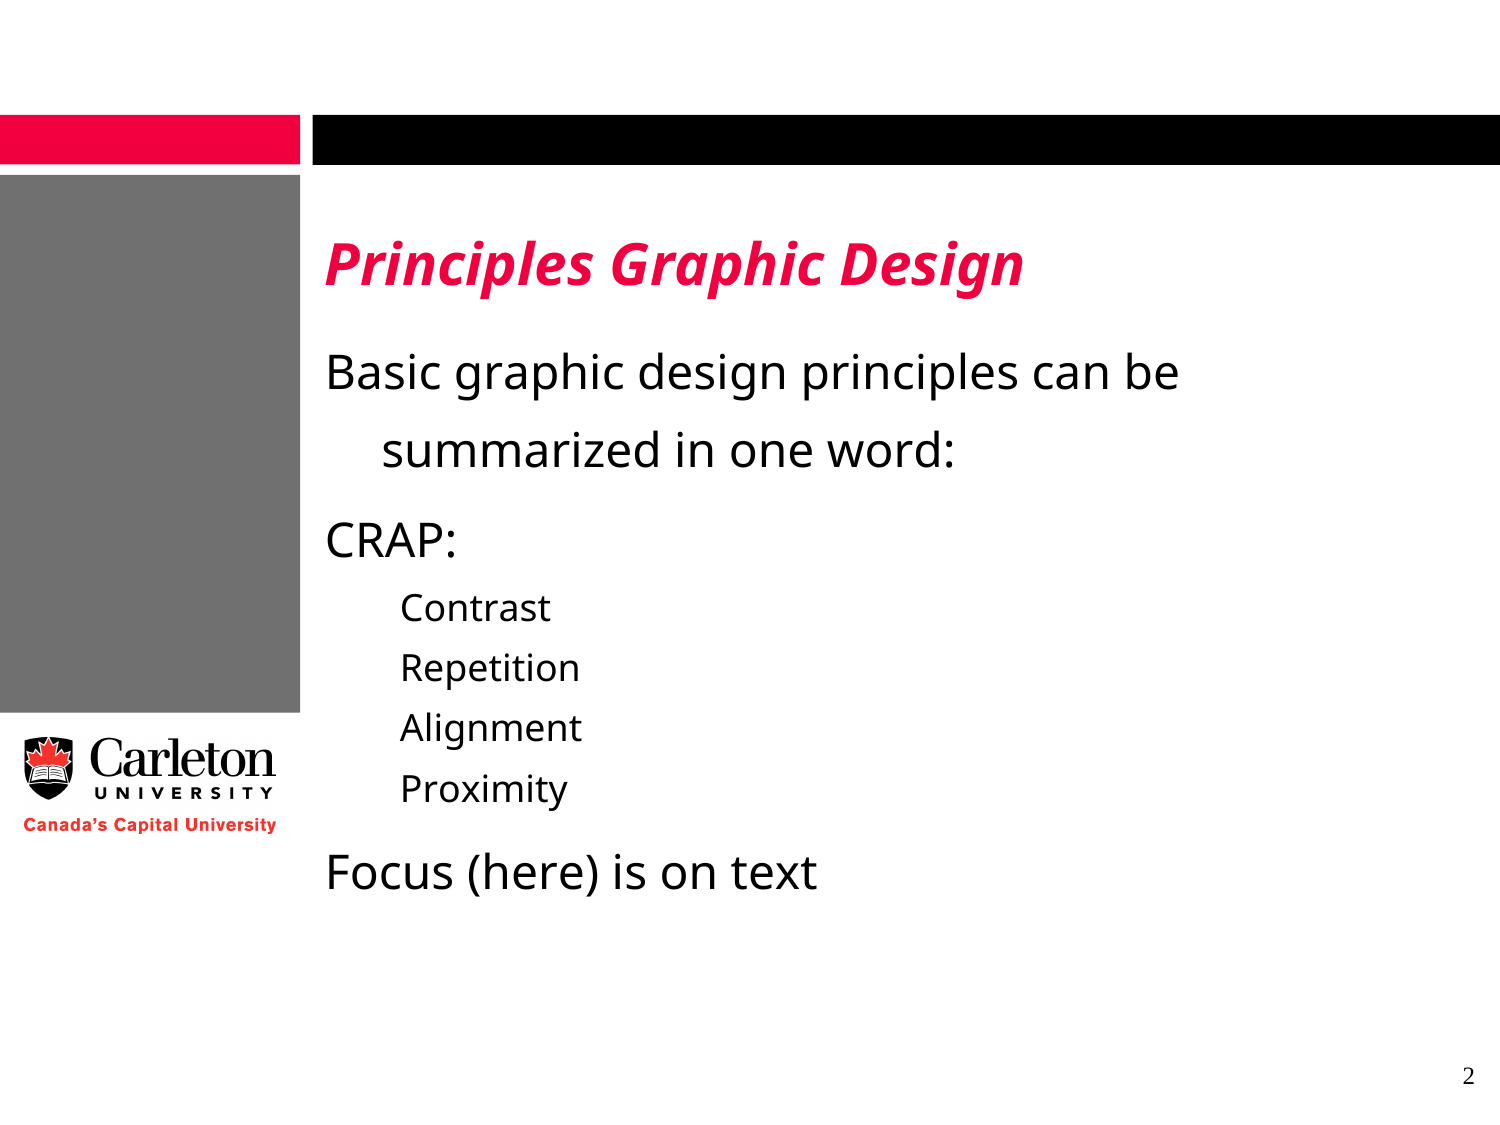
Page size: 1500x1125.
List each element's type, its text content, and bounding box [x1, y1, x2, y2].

picture [24, 737, 276, 834]
list Basic graphic design principles can be summarized in one word: CRAP: Contrast Repetition Alignment Proximity Focus (here) is on text [324, 324, 1450, 1036]
title Principles Graphic Design [324, 194, 1450, 324]
